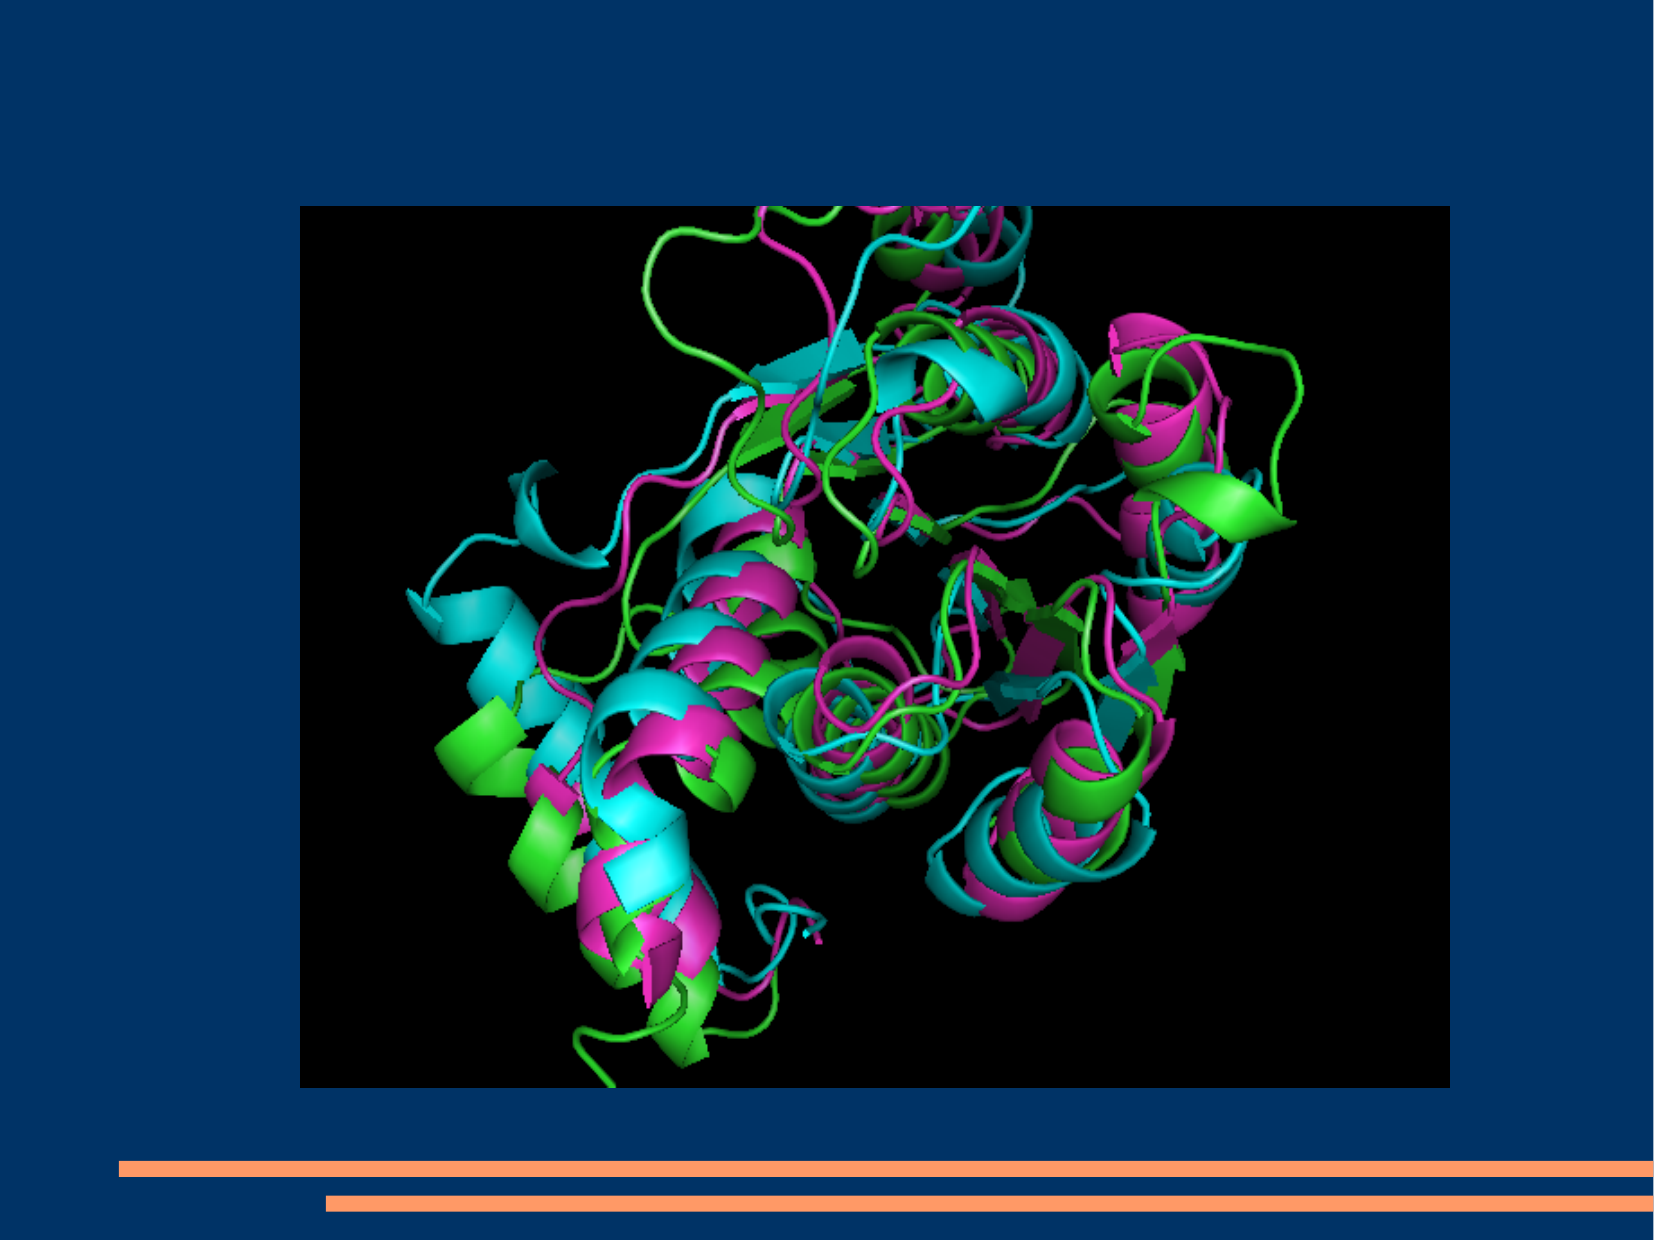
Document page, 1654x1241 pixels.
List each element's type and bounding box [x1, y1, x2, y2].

picture [300, 206, 1450, 1088]
